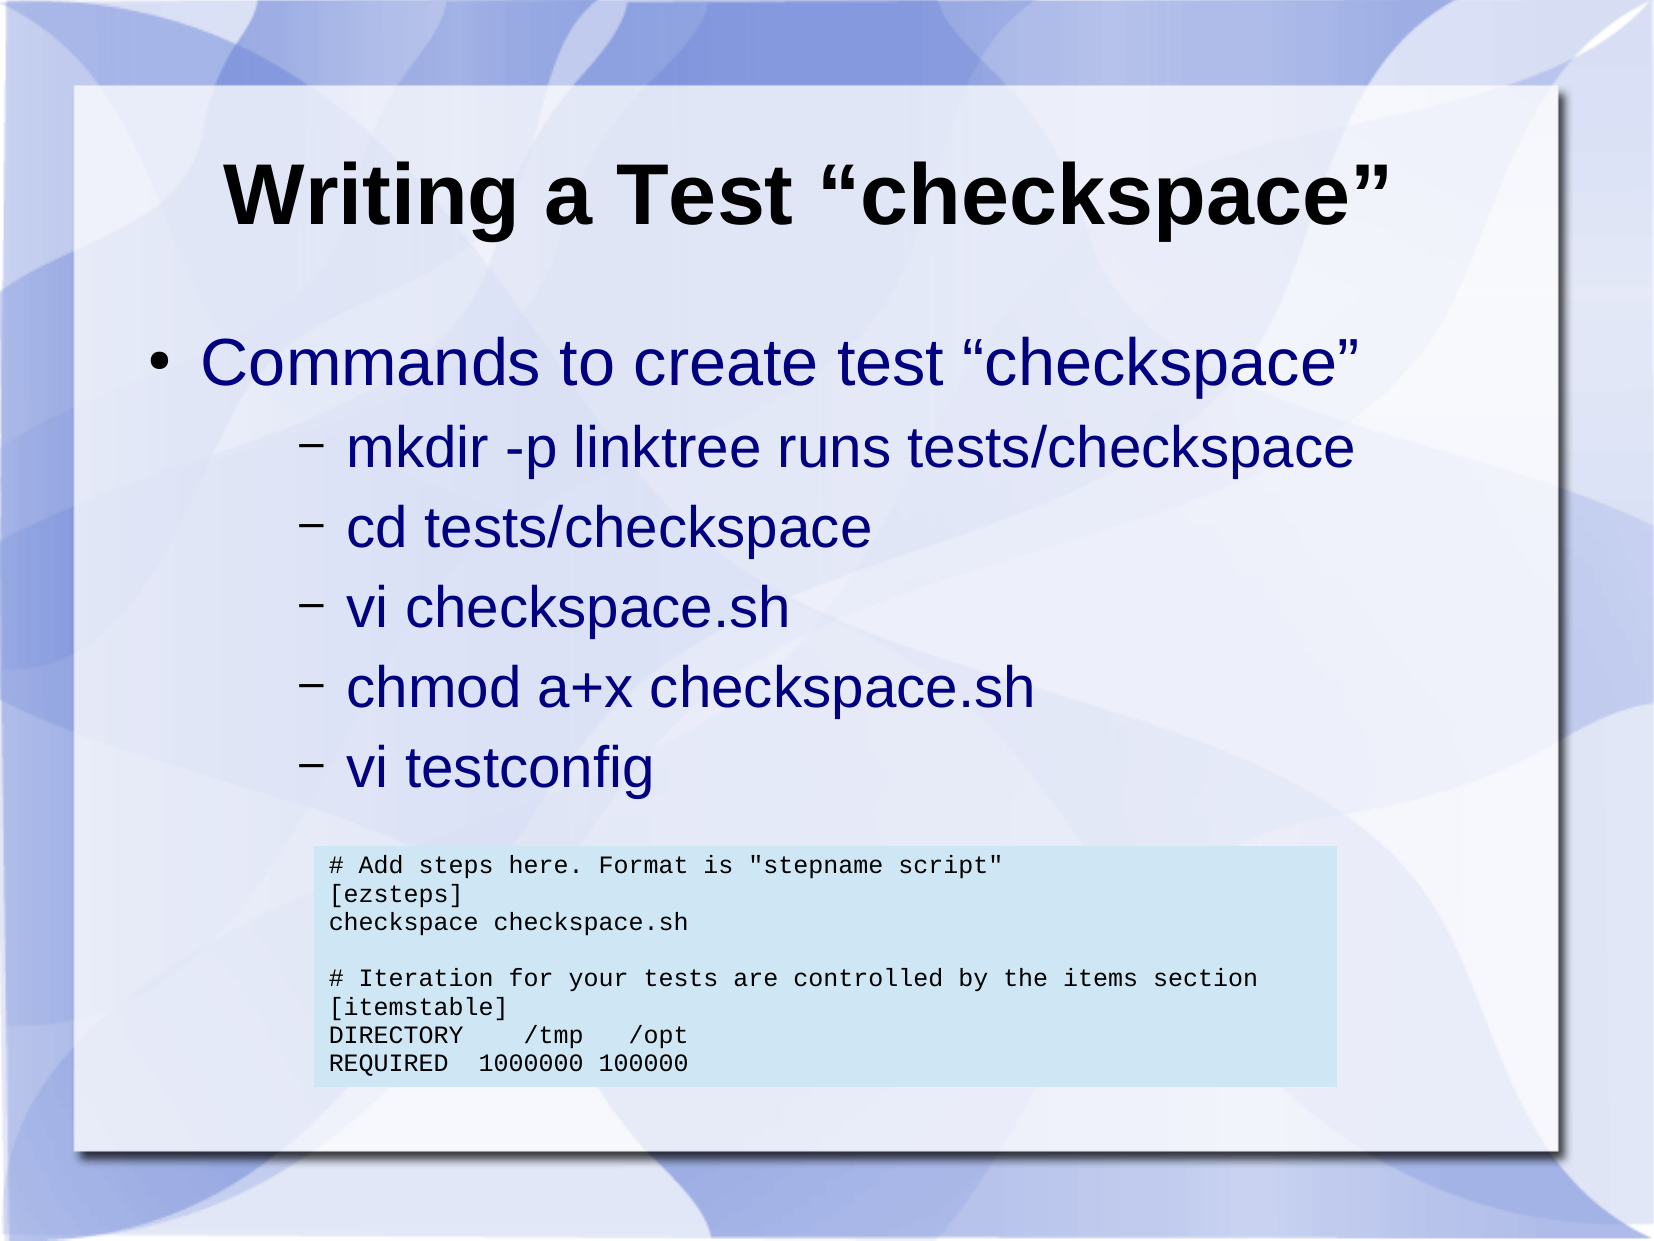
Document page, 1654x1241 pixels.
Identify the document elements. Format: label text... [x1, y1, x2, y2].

table_header # Add steps here. Format is "stepname script" [ezsteps] checkspace checkspace.sh # Iteration for your tests are controlled by the items section [itemstable] DIRECTORY /tmp /opt REQUIRED 1000000 100000 [314, 846, 1337, 1087]
list Commands to create test “checkspace” mkdir -p linktree runs tests/checkspace cd tests/checkspace vi checkspace.sh chmod a+x checkspace.sh vi testconfig [129, 324, 1489, 800]
picture [0, 0, 1654, 1241]
title Writing a Test “checkspace” [82, 98, 1536, 291]
